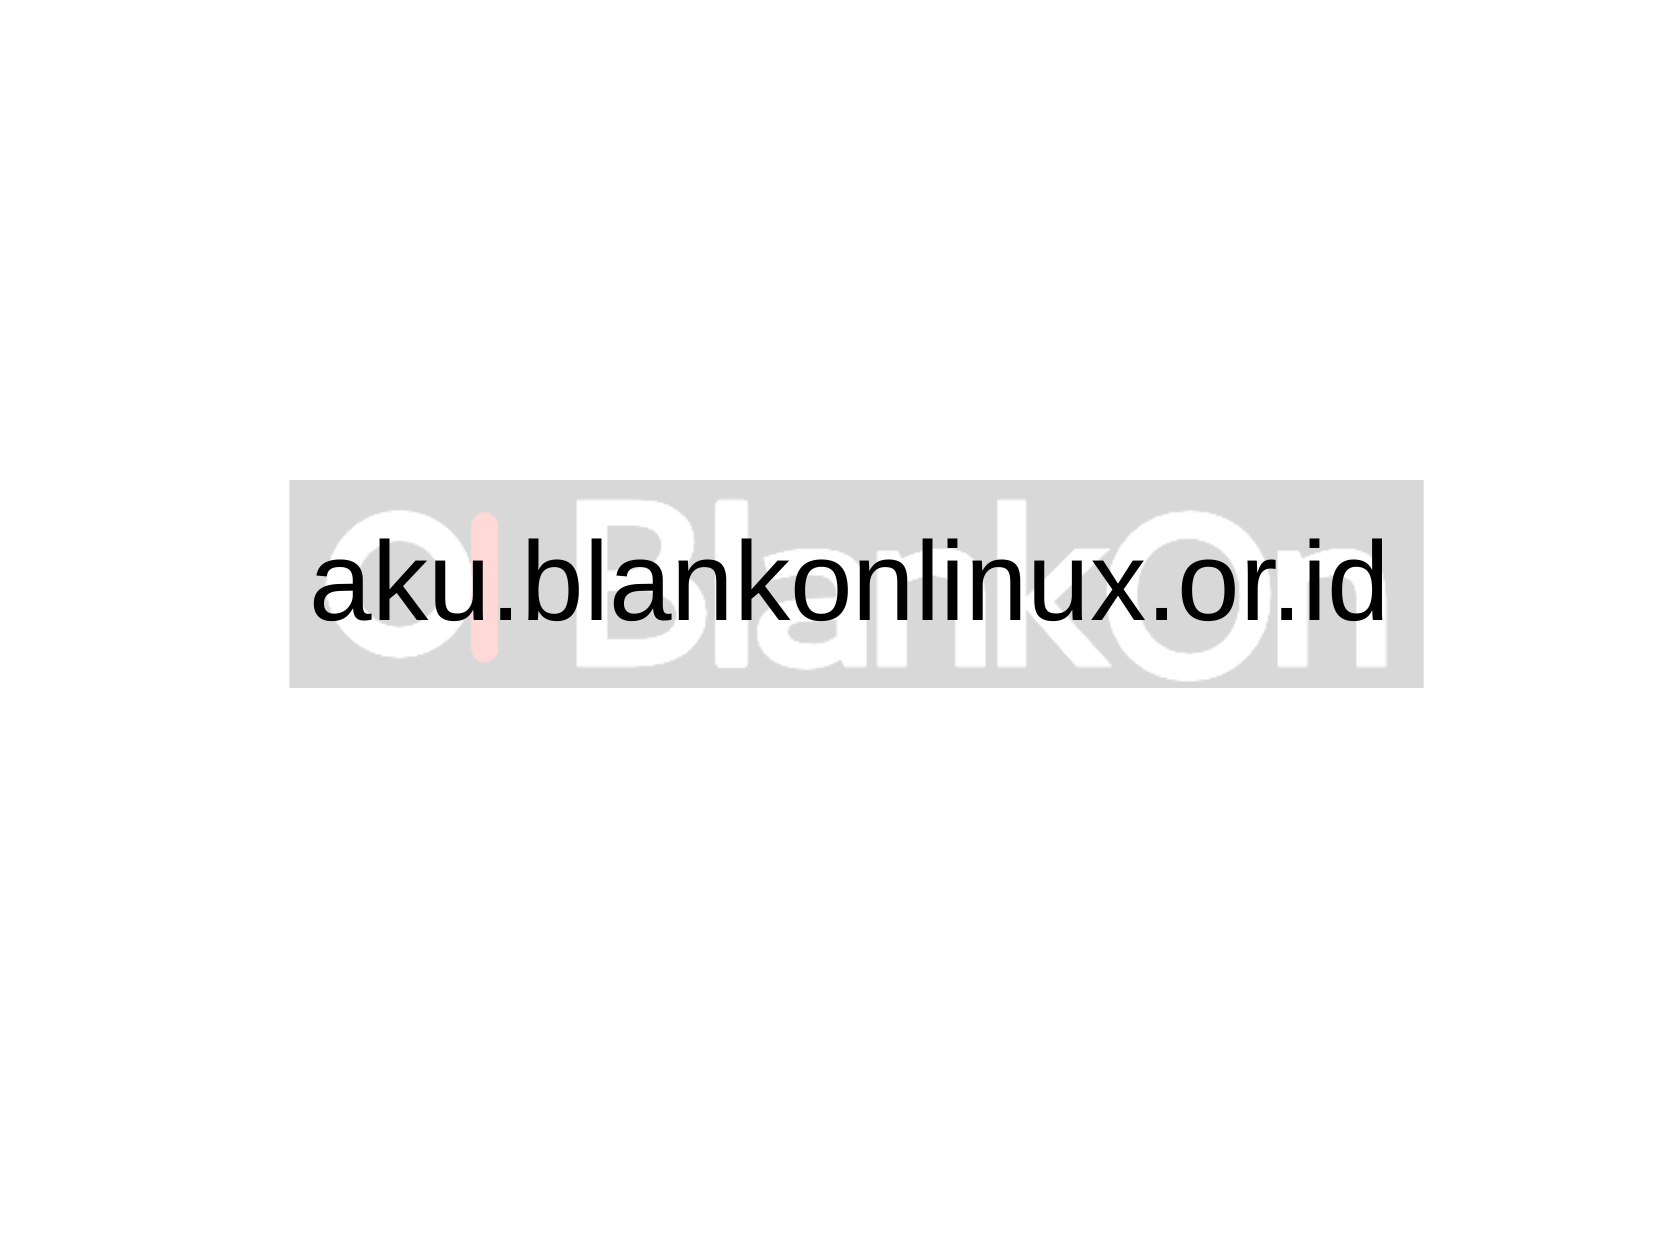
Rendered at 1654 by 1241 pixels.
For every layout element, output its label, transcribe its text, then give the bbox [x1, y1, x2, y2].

title aku.blankonlinux.or.id [106, 477, 1595, 686]
